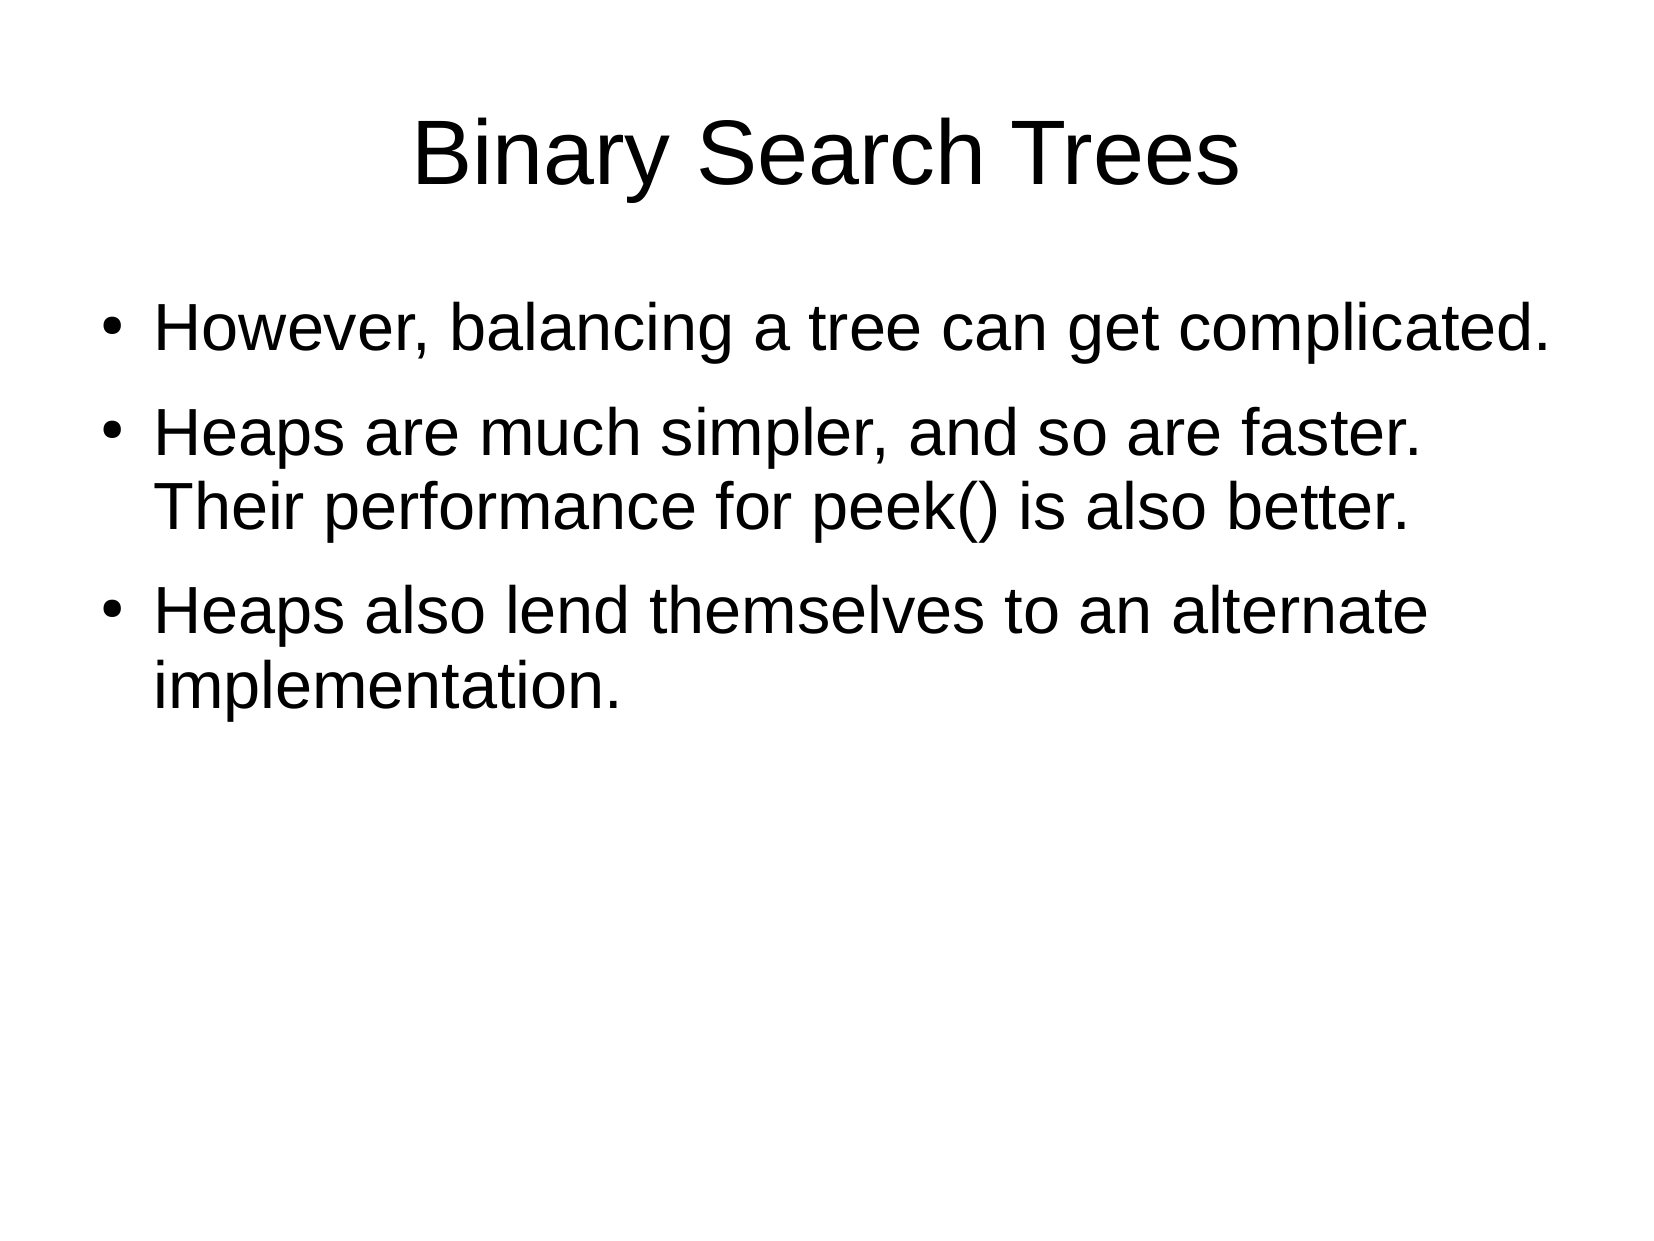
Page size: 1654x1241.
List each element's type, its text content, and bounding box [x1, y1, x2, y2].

title Binary Search Trees [82, 56, 1571, 250]
list However, balancing a tree can get complicated. Heaps are much simpler, and so are faster. Their performance for peek() is also better. Heaps also lend themselves to an alternate implementation. [82, 290, 1571, 1094]
